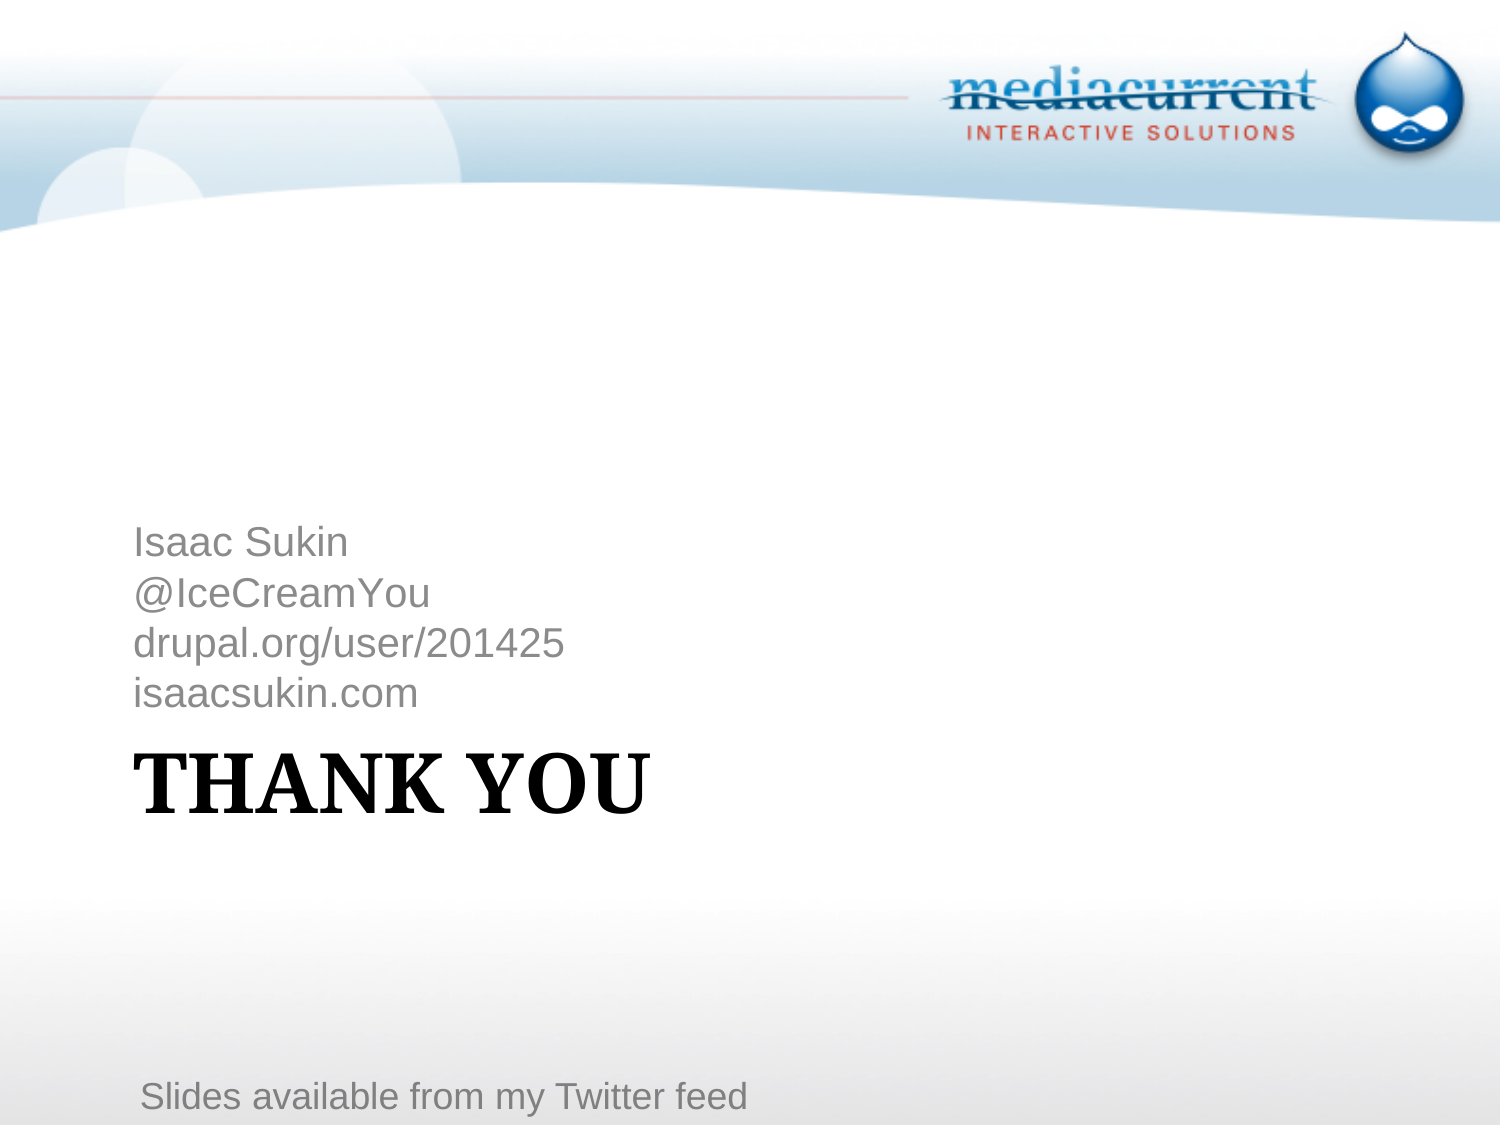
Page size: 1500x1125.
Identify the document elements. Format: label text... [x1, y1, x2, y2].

list Isaac Sukin @IceCreamYou drupal.org/user/201425 isaacsukin.com [118, 612, 1500, 723]
title Thank you [118, 723, 1394, 947]
text_box Slides available from my Twitter feed [125, 1064, 1500, 1124]
